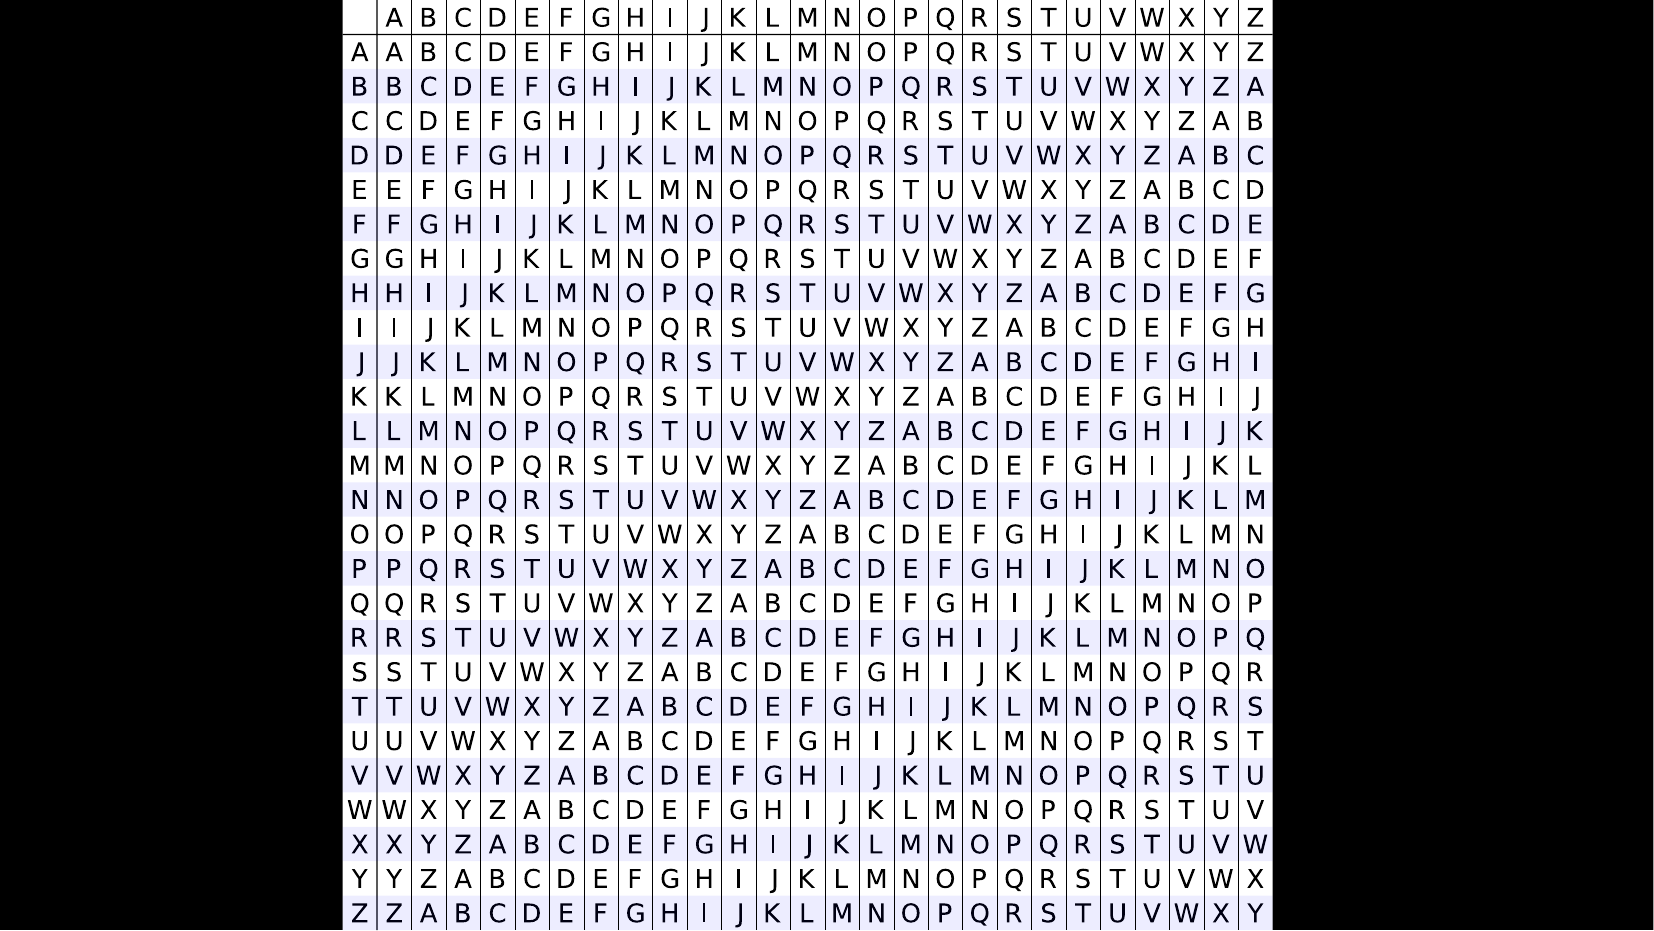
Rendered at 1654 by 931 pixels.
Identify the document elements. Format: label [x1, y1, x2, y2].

picture [342, 0, 1273, 931]
